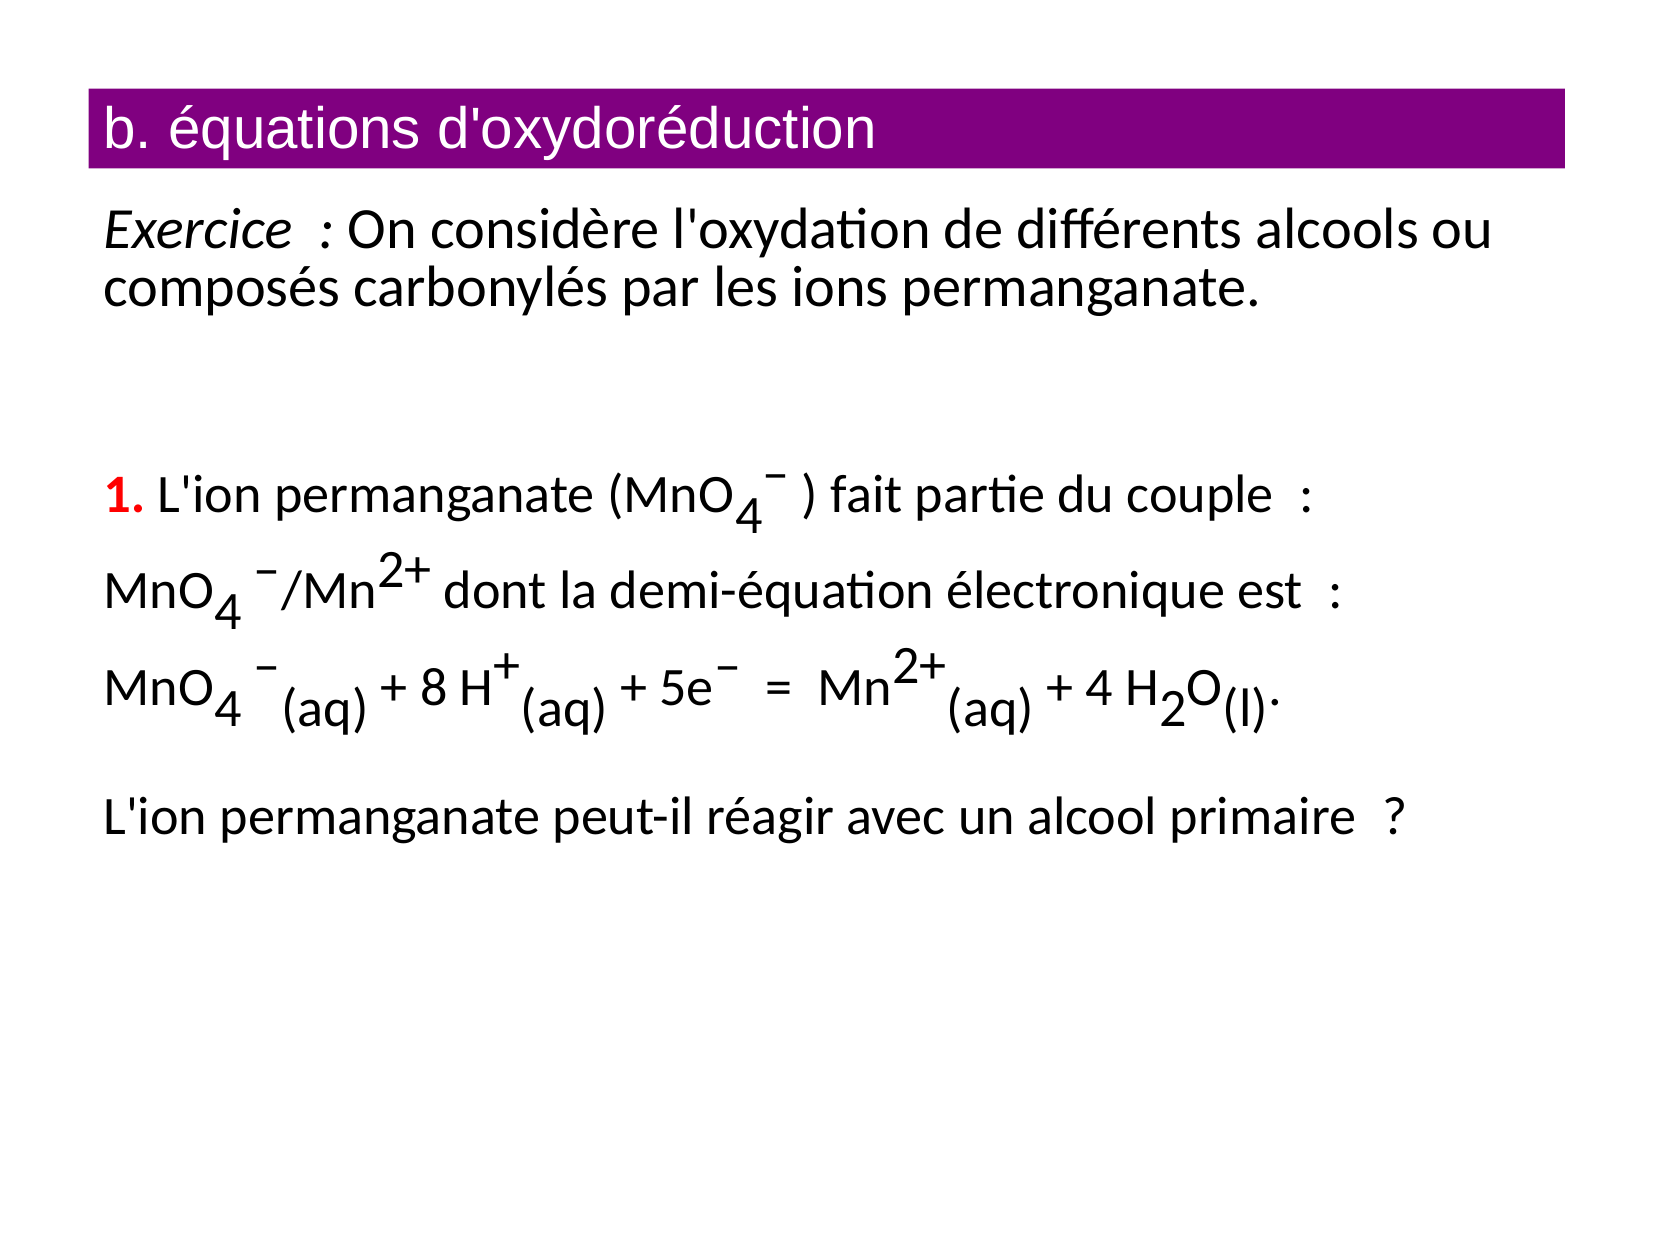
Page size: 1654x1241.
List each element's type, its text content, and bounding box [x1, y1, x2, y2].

text_box 1. L'ion permanganate (MnO4– ) fait partie du couple : MnO4 –/Mn2+ dont la demi-équation électronique est : MnO4 –(aq) + 8 H+(aq) + 5e– = Mn2+(aq) + 4 H2O(l). L'ion permanganate peut-il réagir avec un alcool primaire ? [88, 442, 1565, 916]
text_box b. équations d'oxydoréduction [88, 88, 1565, 169]
text_box Exercice : On considère l'oxydation de différents alcools ou composés carbonylés par les ions permanganate. [88, 196, 1536, 355]
